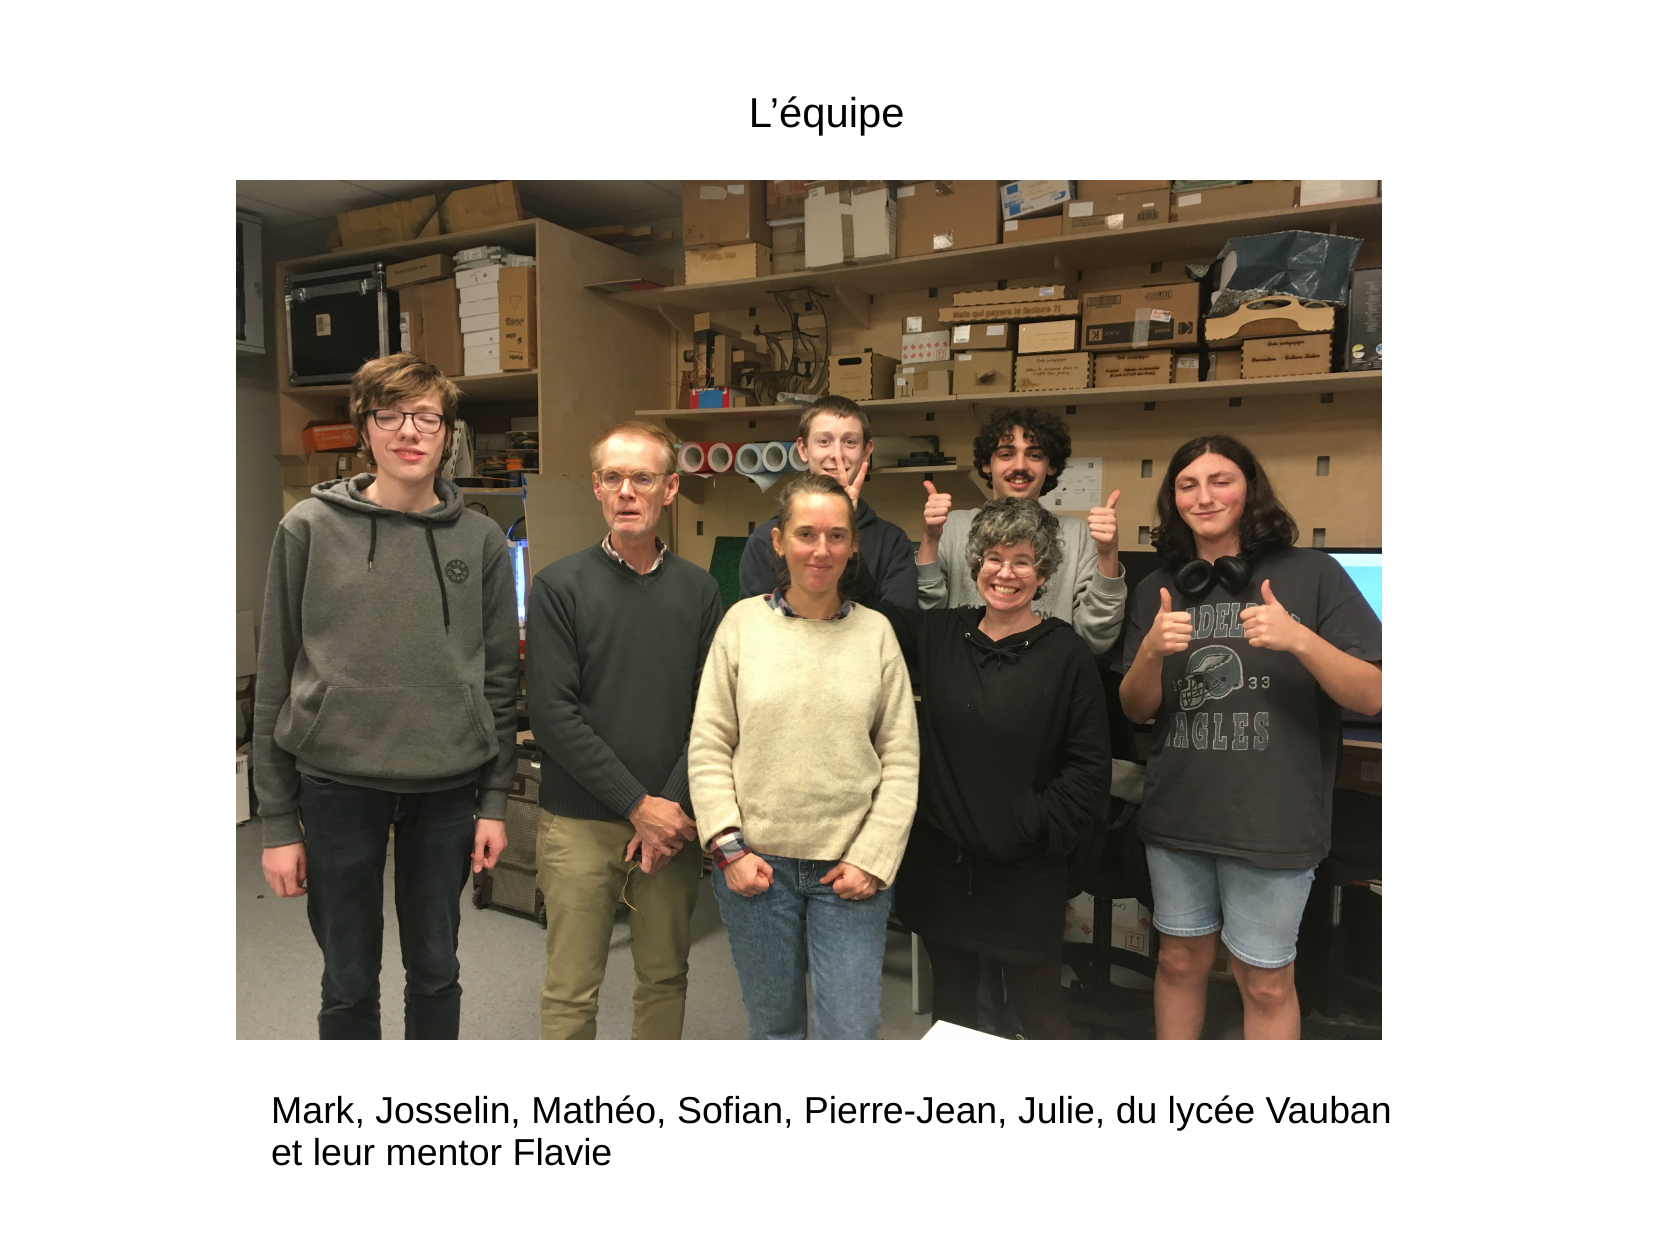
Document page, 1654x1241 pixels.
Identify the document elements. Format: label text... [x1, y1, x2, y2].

picture [236, 180, 1382, 1040]
text_box Mark, Josselin, Mathéo, Sofian, Pierre-Jean, Julie, du lycée Vauban et leur mentor Flavie [256, 1082, 1418, 1182]
title L’équipe [82, 49, 1571, 178]
